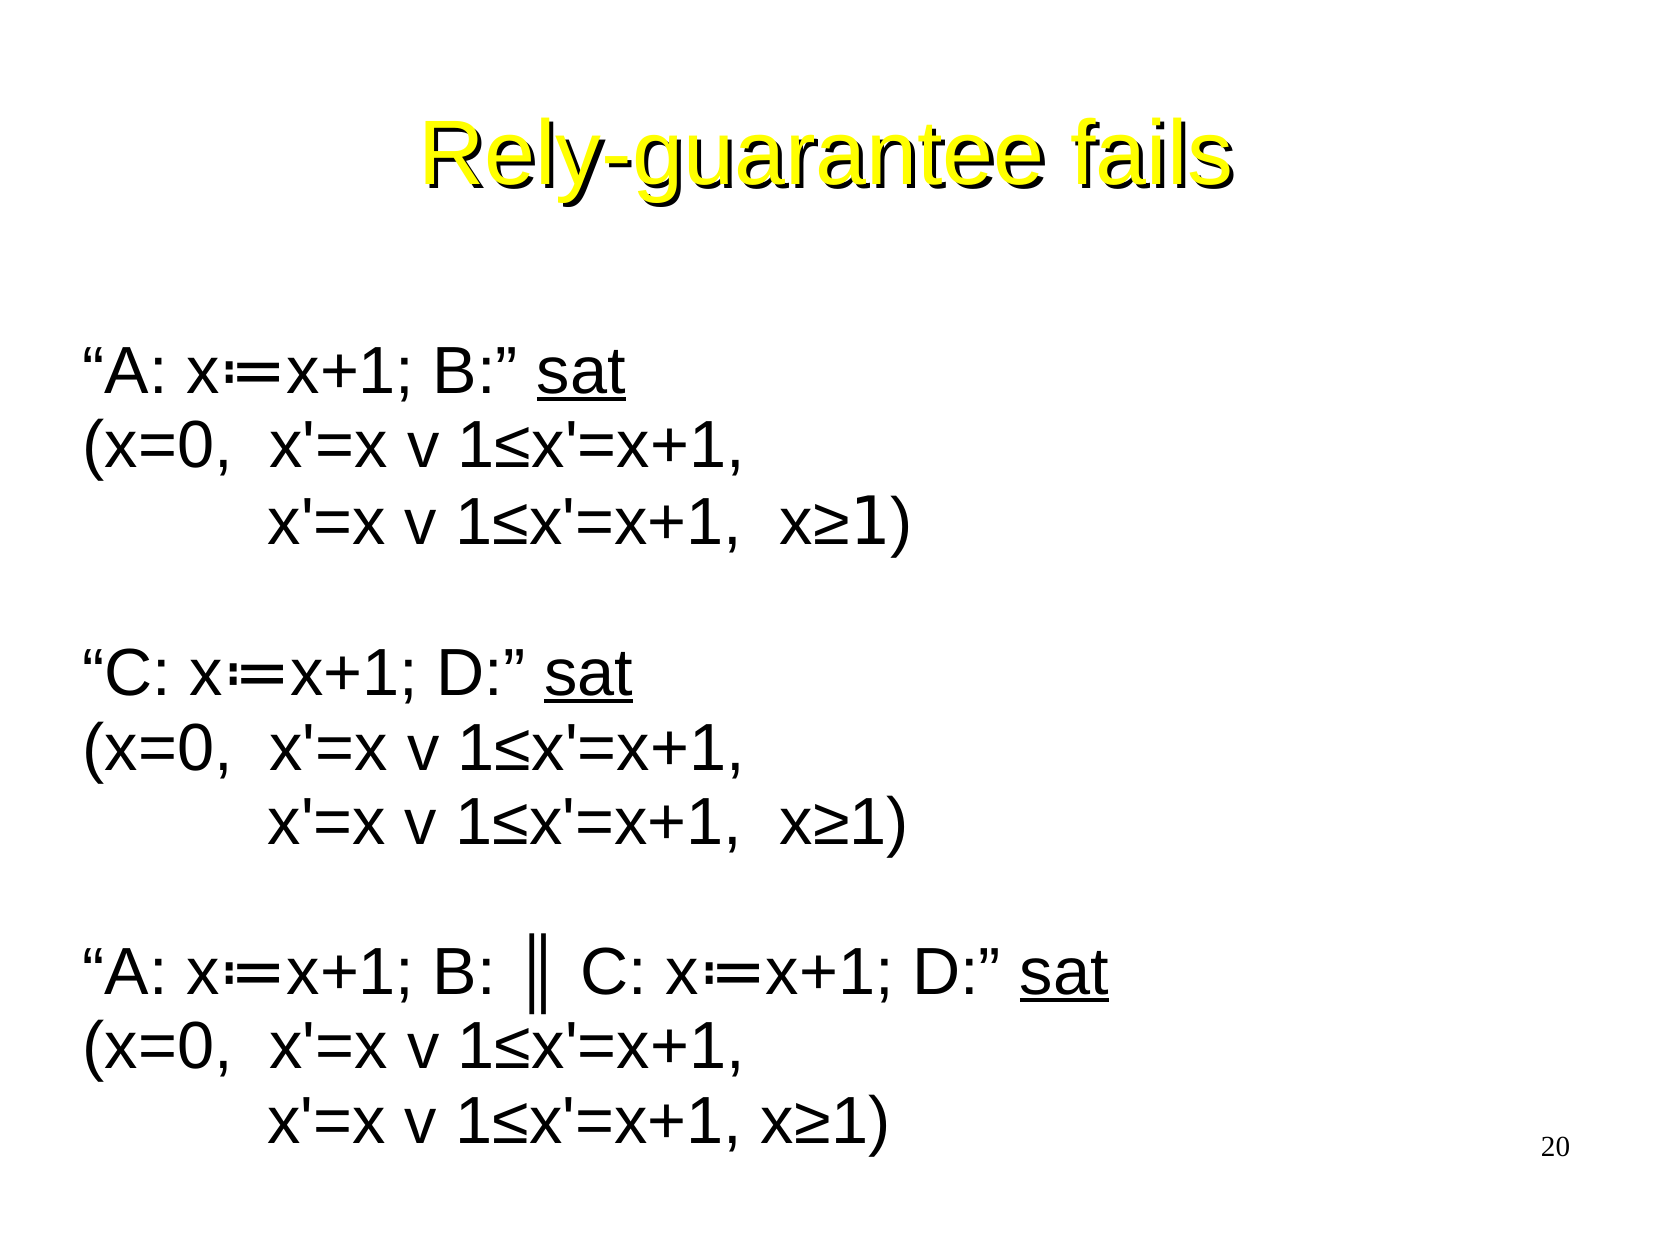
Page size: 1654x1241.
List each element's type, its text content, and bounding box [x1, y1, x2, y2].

title Rely-guarantee fails [82, 49, 1571, 257]
subtitle “A: x≔x+1; B:” sat (x=0, x'=x v 1≤x'=x+1, x'=x v 1≤x'=x+1, x≥1) “C: x≔x+1; D:” sat (x=0, x'=x v 1≤x'=x+1, x'=x v 1≤x'=x+1, x≥1) “A: x≔x+1; B: ║ C: x≔x+1; D:” sat (x=0, x'=x v 1≤x'=x+1, x'=x v 1≤x'=x+1, x≥1) [82, 290, 1571, 1201]
